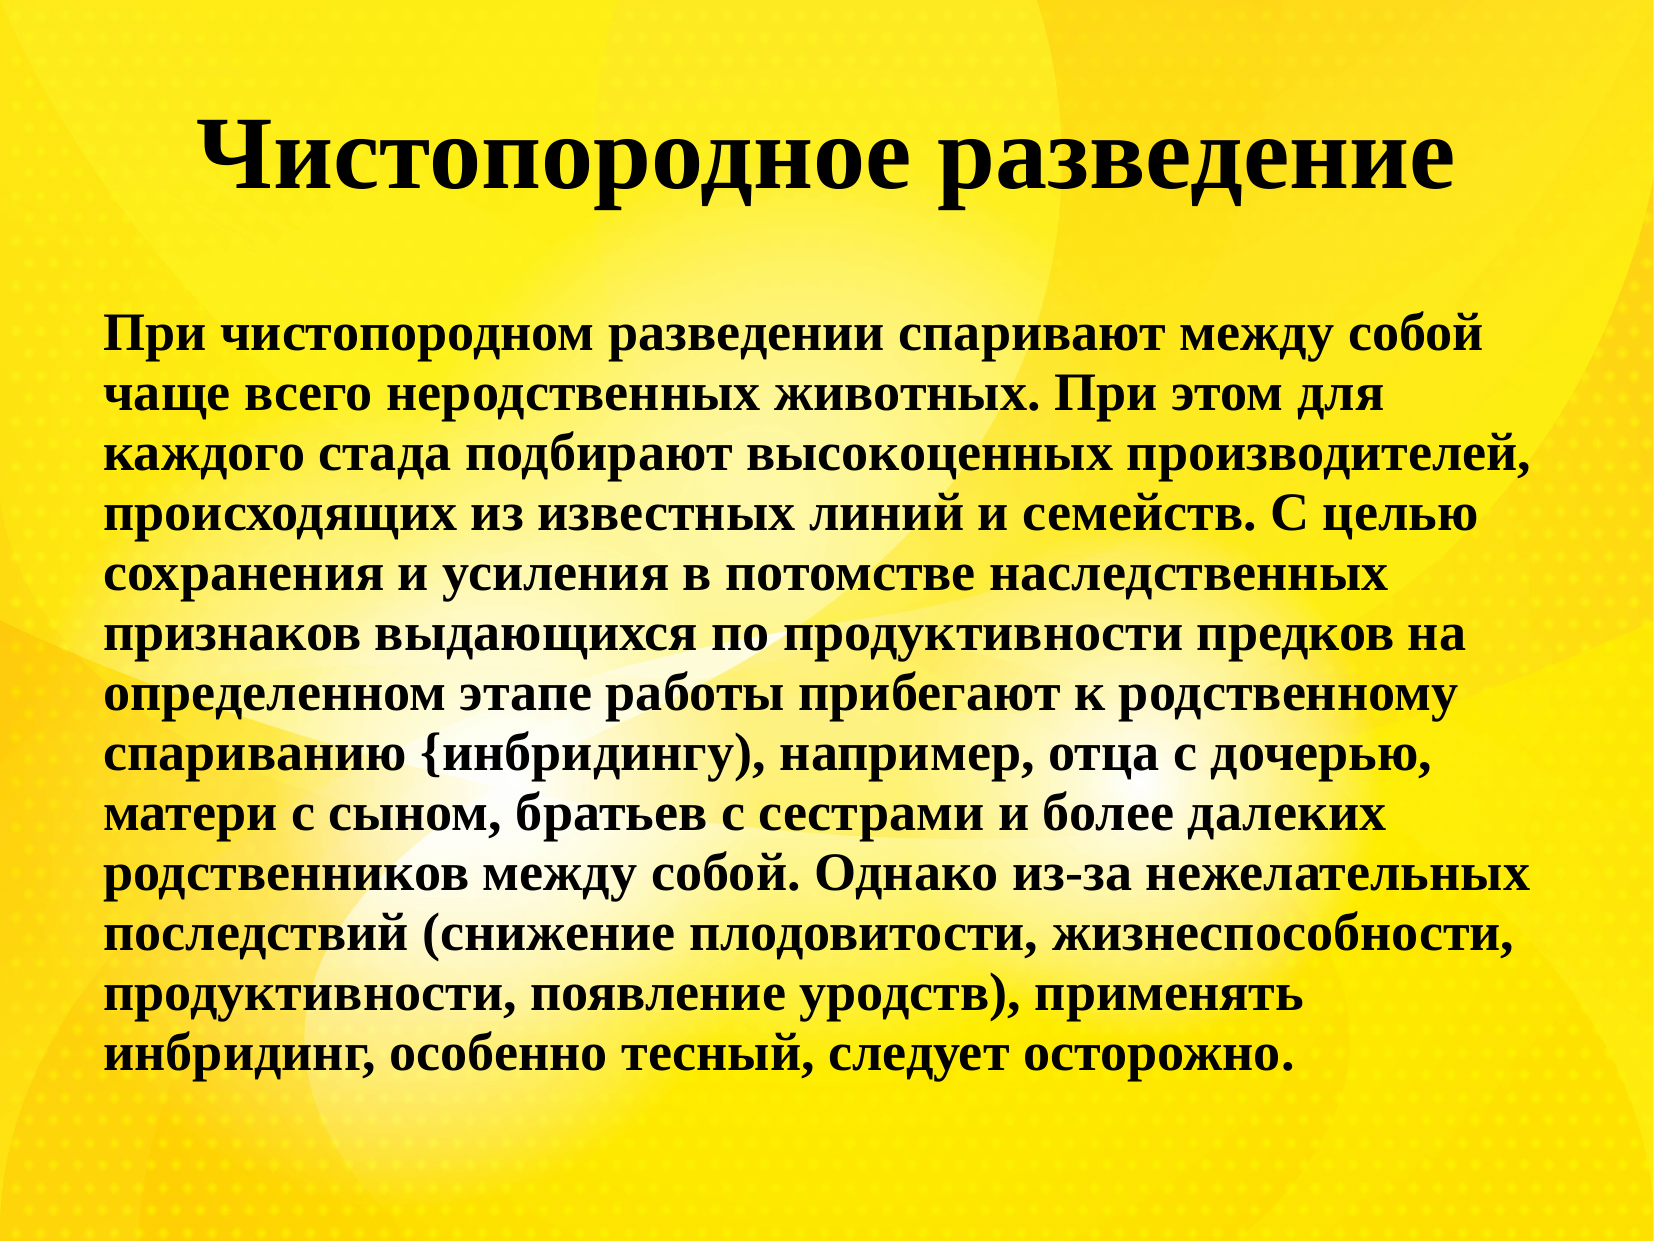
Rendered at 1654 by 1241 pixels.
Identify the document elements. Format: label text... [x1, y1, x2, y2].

picture [0, 0, 1654, 1241]
title Чистопородное разведение [82, 49, 1571, 257]
text_box При чистопородном разведении спаривают между собой чаще всего неродственных животных. При этом для каждого стада подбирают высокоценных производителей, происходящих из известных линий и семейств. С целью сохранения и усиления в потомстве наследственных признаков выдающихся по продуктивности предков на определенном этапе работы прибегают к родственному спариванию {инбридингу), например, отца с дочерью, матери с сыном, братьев с сестрами и более далеких родственников между собой. Однако из-за нежелательных последствий (снижение плодовитости, жизнеспособности, продуктивности, появление уродств), применять инбридинг, особенно тесный, следует осторожно. [88, 295, 1565, 1154]
